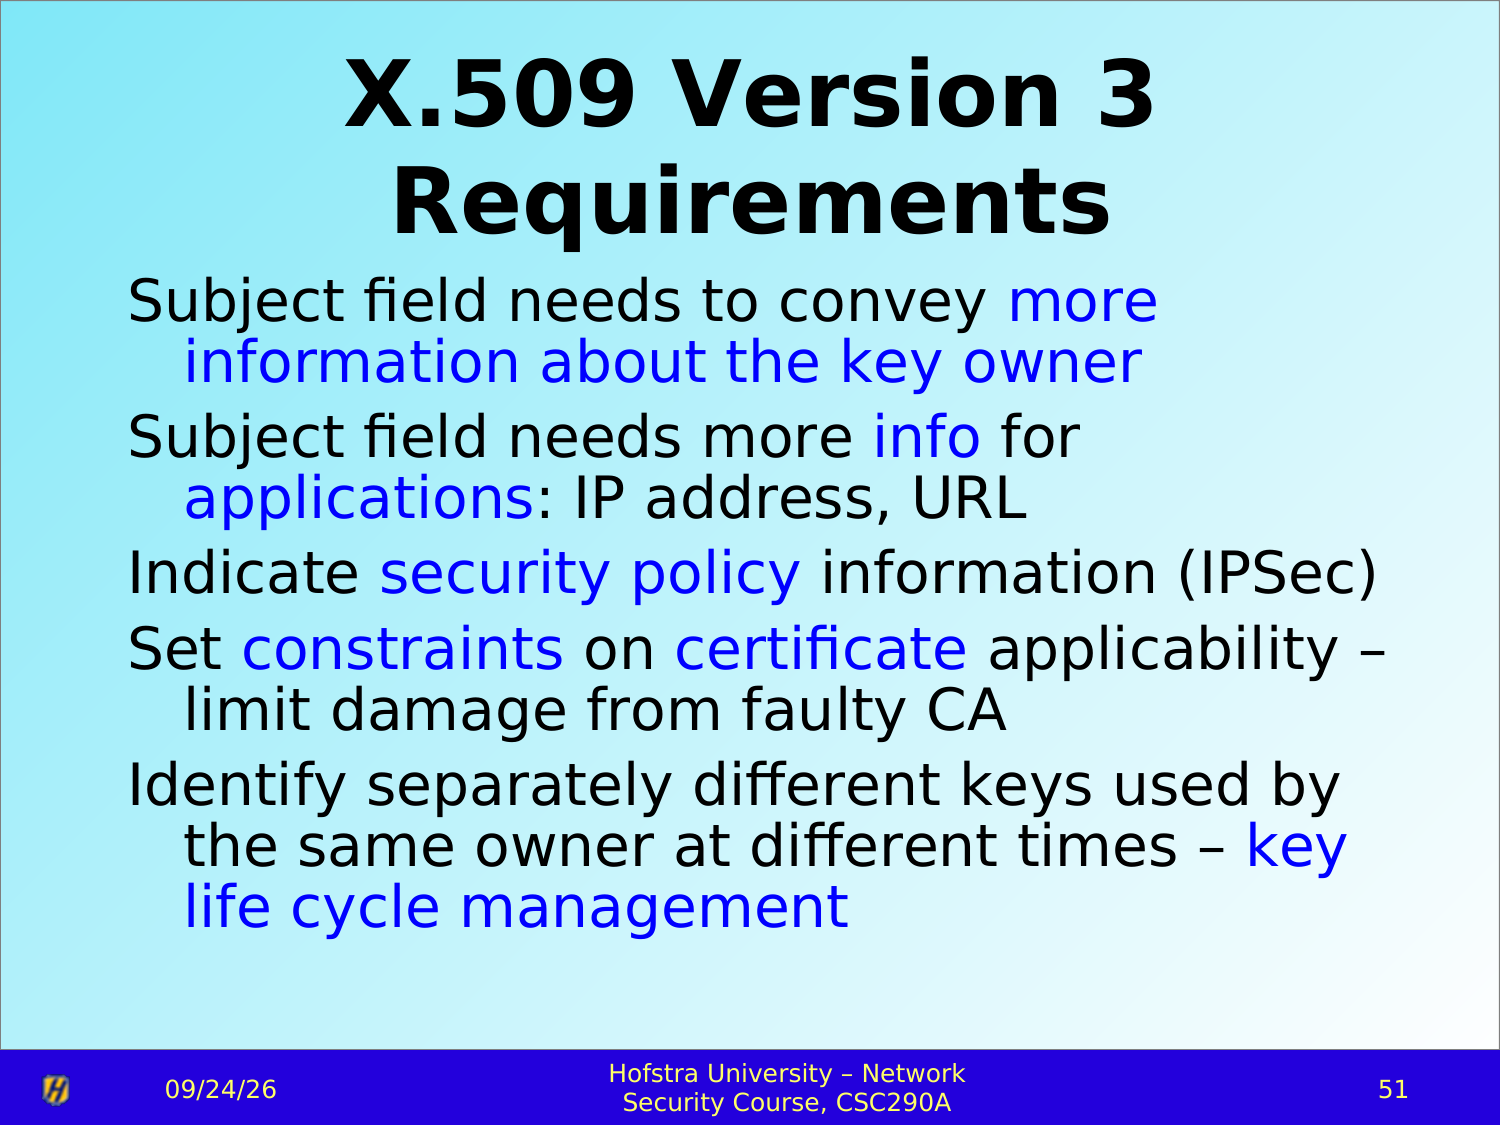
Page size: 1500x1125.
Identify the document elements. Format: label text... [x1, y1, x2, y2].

list Subject field needs to convey more information about the key owner Subject field needs more info for applications: IP address, URL Indicate security policy information (IPSec) Set constraints on certificate applicability – limit damage from faulty CA Identify separately different keys used by the same owner at different times – key life cycle management [112, 264, 1426, 1021]
title X.509 Version 3 Requirements [112, 33, 1391, 263]
picture [37, 1072, 76, 1110]
